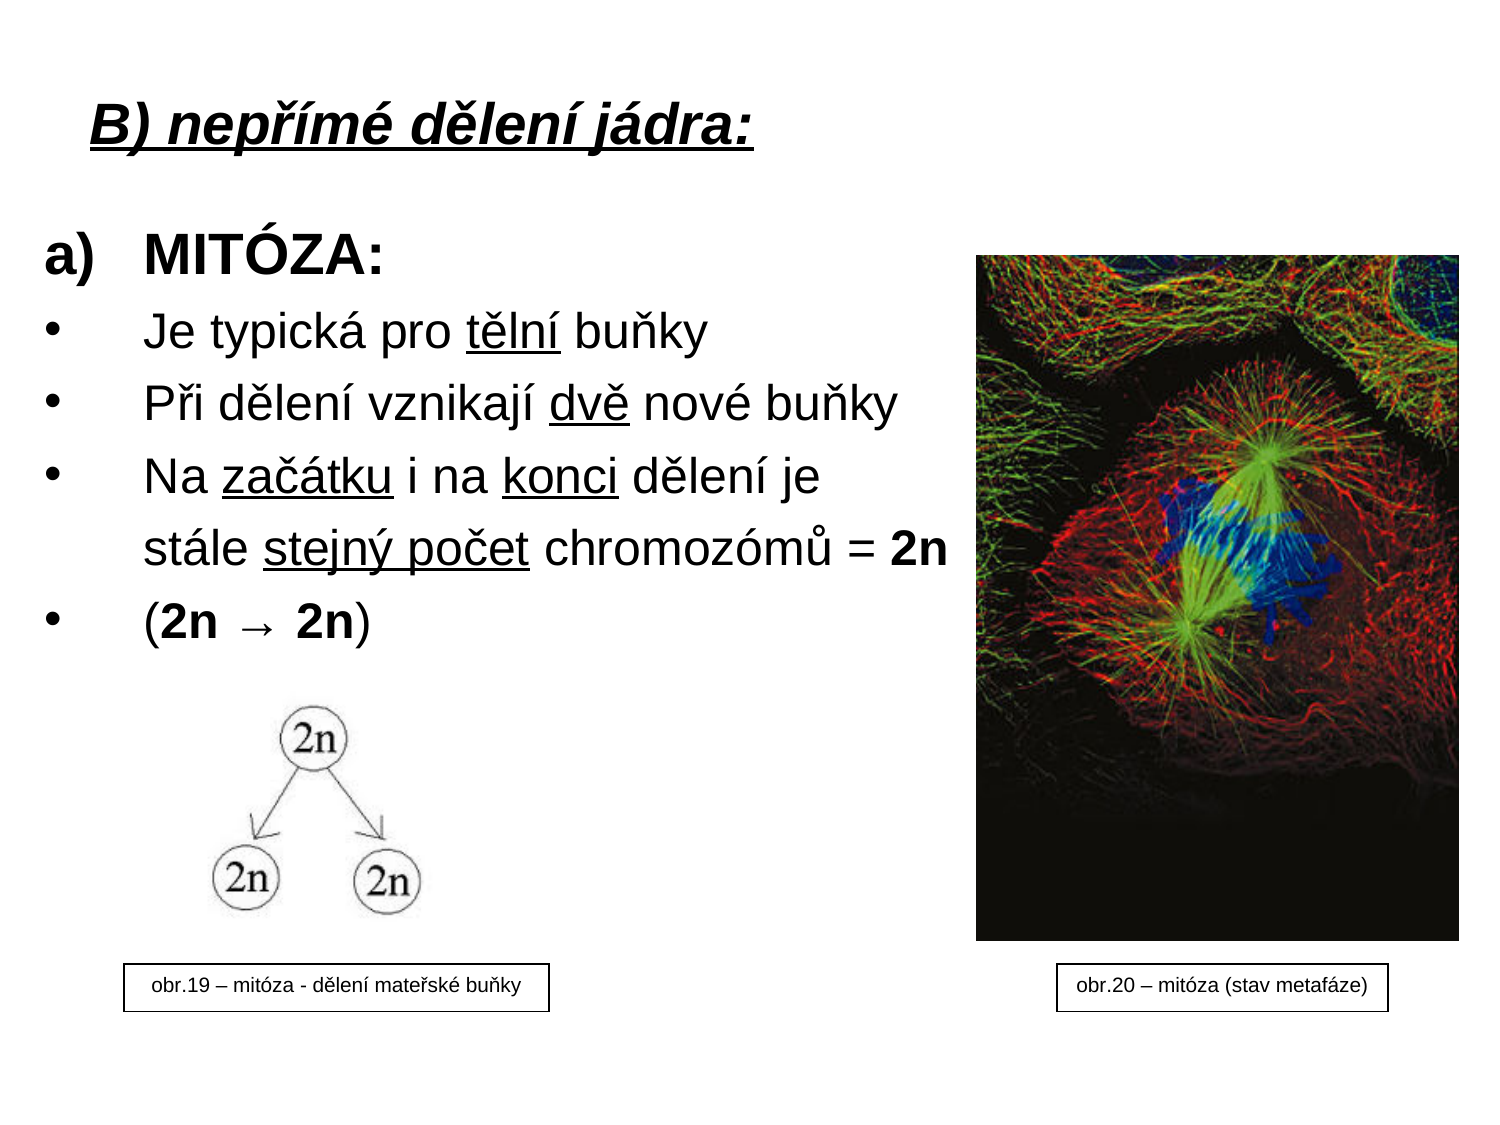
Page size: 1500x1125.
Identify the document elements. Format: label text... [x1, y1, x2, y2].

text_box obr.19 – mitóza - dělení mateřské buňky [123, 964, 550, 1012]
text_box obr.20 – mitóza (stav metafáze) [1057, 964, 1388, 1012]
title B) nepřímé dělení jádra: [75, 45, 1426, 197]
picture [183, 680, 454, 964]
list MITÓZA: Je typická pro tělní buňky Při dělení vznikají dvě nové buňky Na začátku i na konci dělení je stále stejný počet chromozómů = 2n (2n → 2n) [29, 208, 1500, 1006]
picture [976, 255, 1459, 941]
